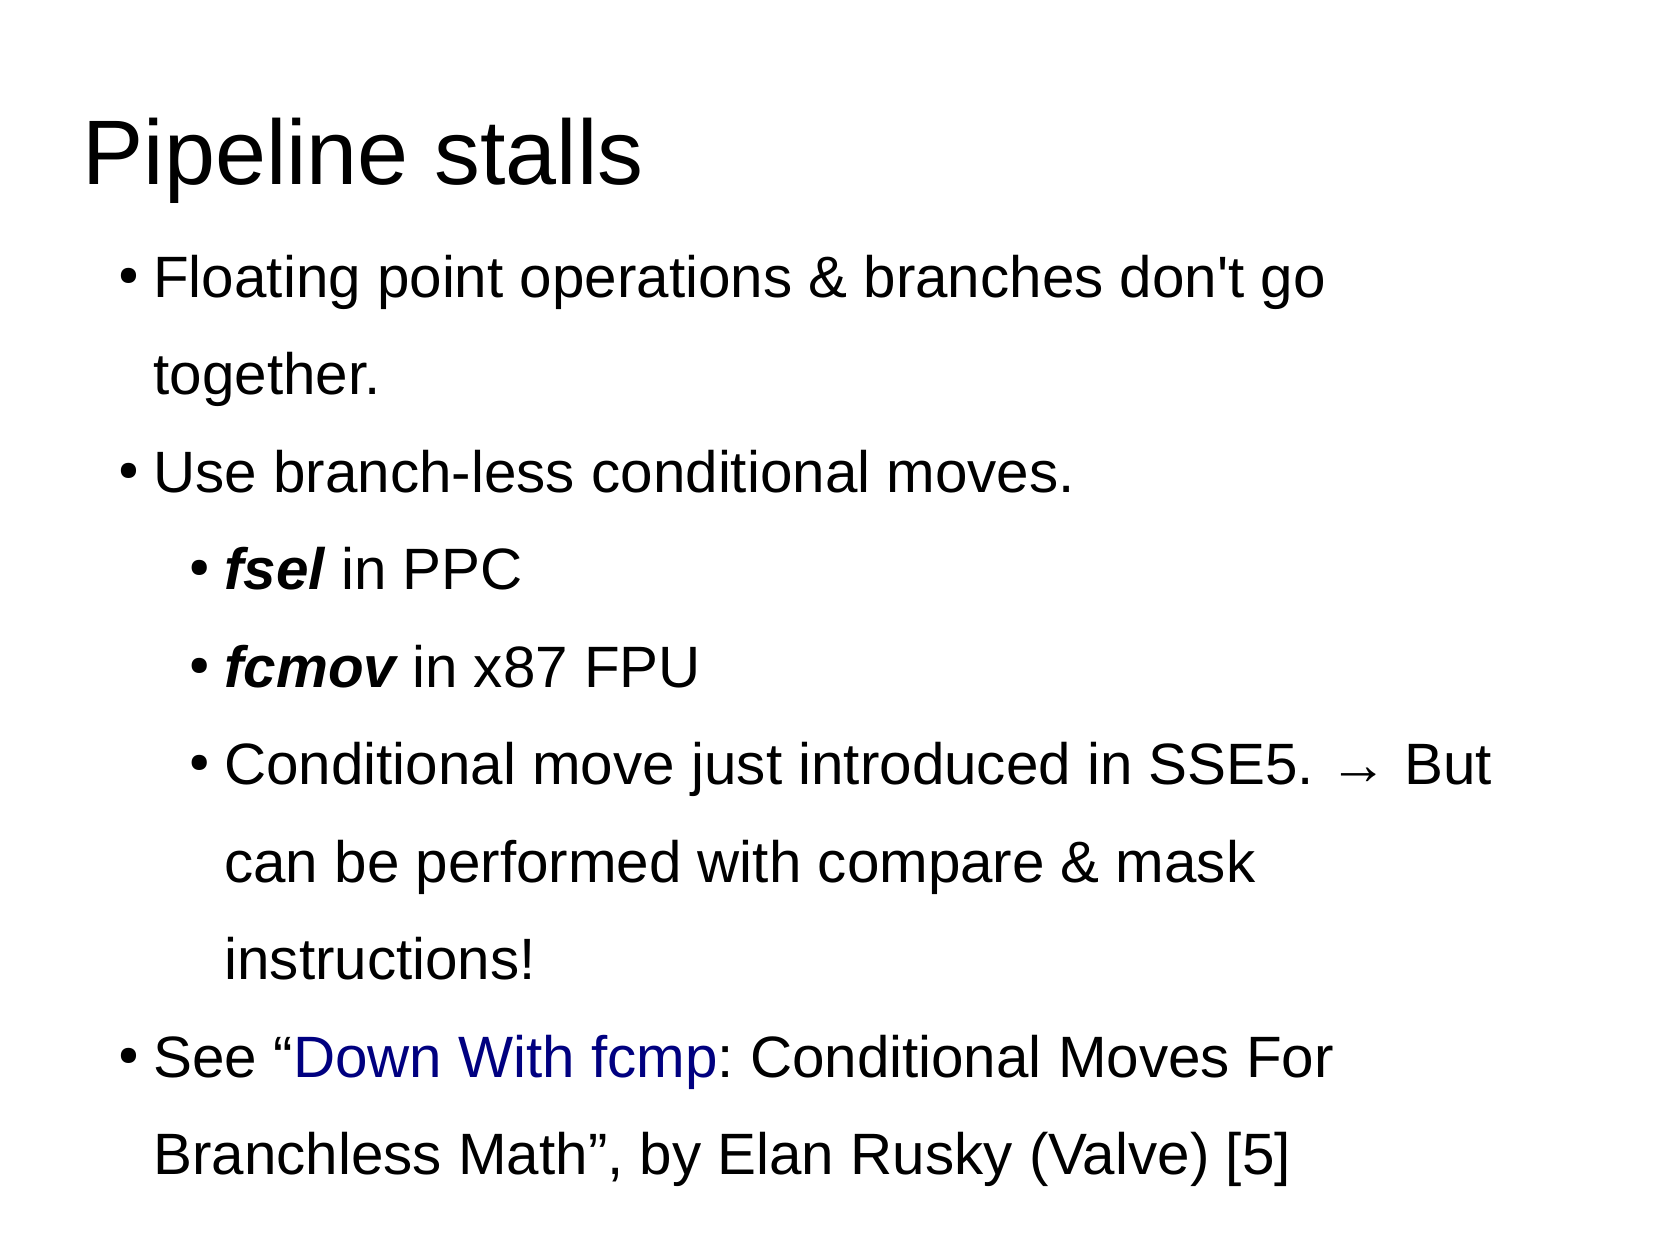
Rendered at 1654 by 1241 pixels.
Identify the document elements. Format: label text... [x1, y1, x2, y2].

subtitle Floating point operations & branches don't go together. Use branch-less conditional moves. fsel in PPC fcmov in x87 FPU Conditional move just introduced in SSE5. → But can be performed with compare & mask instructions! See “Down With fcmp: Conditional Moves For Branchless Math”, by Elan Rusky (Valve) [5] [82, 227, 1571, 1172]
title Pipeline stalls [82, 49, 1571, 227]
